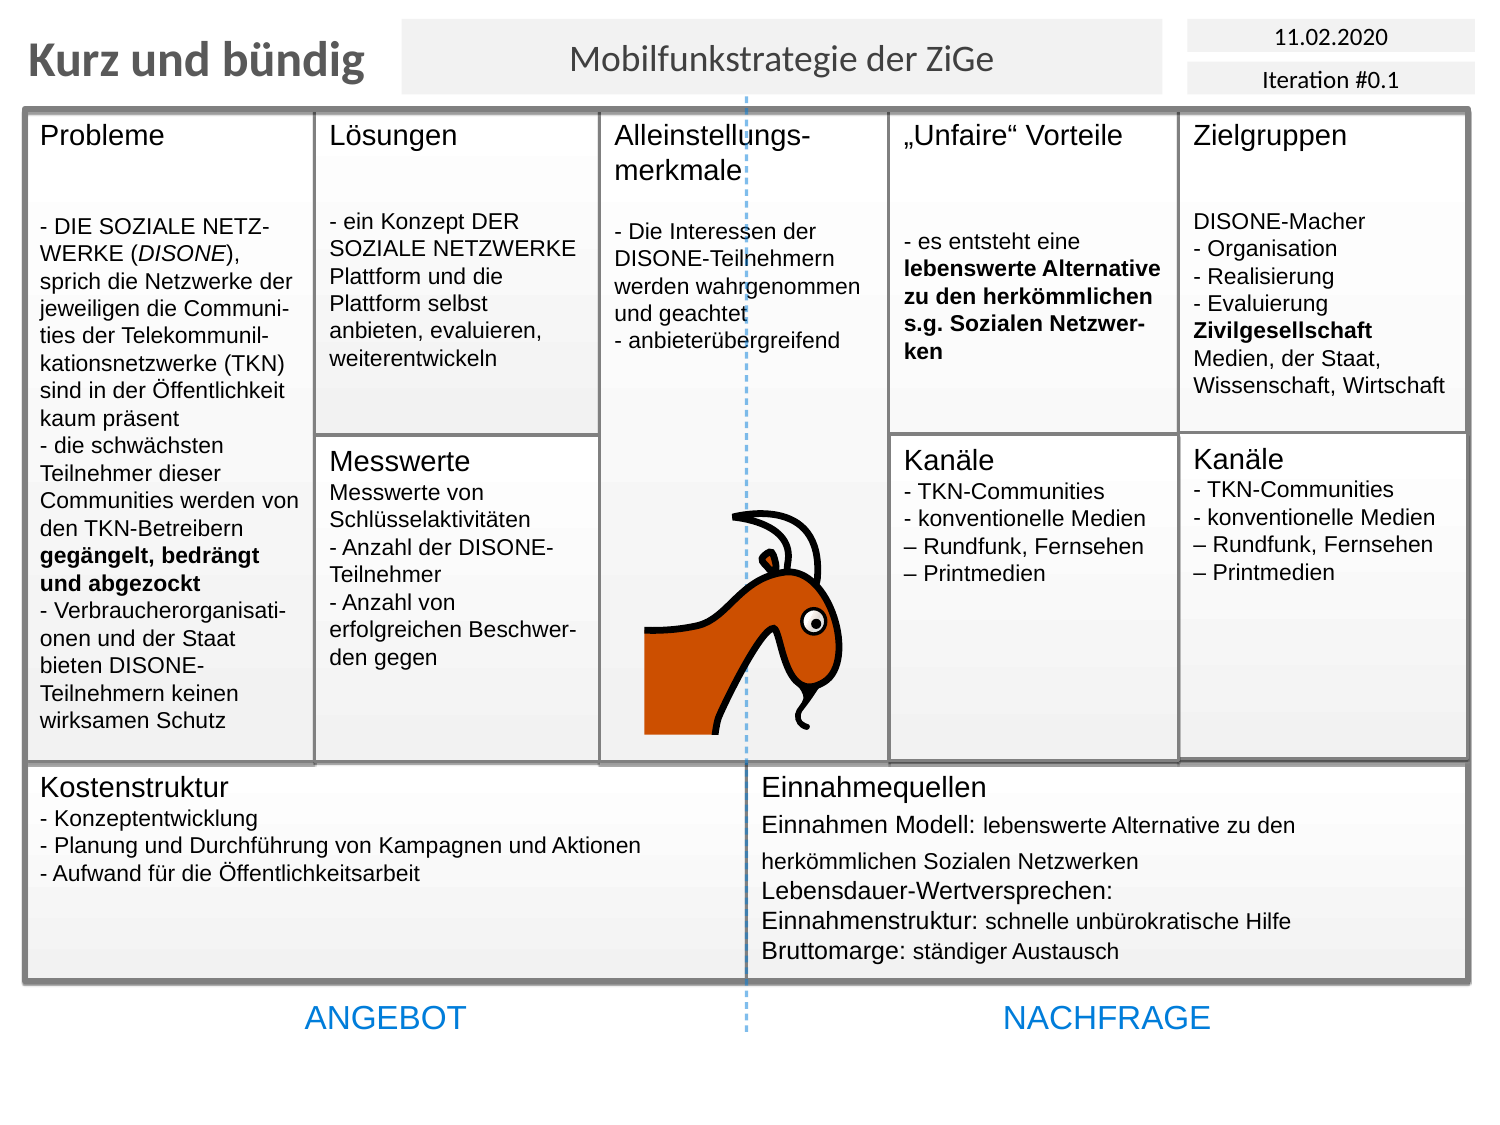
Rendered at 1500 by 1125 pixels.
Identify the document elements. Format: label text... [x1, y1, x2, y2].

text_box Probleme - DIE SOZIALE NETZ-WERKE (DISONE), sprich die Netzwerke der jeweiligen die Communi-ties der Telekommunil-kationsnetzwerke (TKN) sind in der Öffentlichkeit kaum präsent - die schwächsten Teilnehmer dieser Communities werden von den TKN-Betreibern gegängelt, bedrängt und abgezockt - Verbraucherorganisati-onen und der Staat bieten DISONE-Teilnehmern keinen wirksamen Schutz [29, 117, 314, 762]
text_box 11.02.2020 [1187, 18, 1475, 52]
text_box Zielgruppen DISONE-Macher - Organisation - Realisierung - Evaluierung Zivilgesellschaft Medien, der Staat, Wissenschaft, Wirtschaft [1178, 117, 1465, 432]
picture [644, 498, 881, 735]
text_box Messwerte Messwerte von Schlüsselaktivitäten - Anzahl der DISONE-Teilnehmer - Anzahl von erfolgreichen Beschwer-den gegen [314, 435, 600, 762]
text_box ANGEBOT [289, 988, 482, 1044]
text_box Iteration #0.1 [1187, 61, 1475, 95]
text_box Kostenstruktur - Konzeptentwicklung - Planung und Durchführung von Kampagnen und Aktionen - Aufwand für die Öffentlichkeitsarbeit [29, 762, 746, 978]
text_box Kanäle - TKN-Communities - konventionelle Medien – Rundfunk, Fernsehen – Printmedien [889, 434, 1179, 761]
text_box Lösungen - ein Konzept DER SOZIALE NETZWERKE Plattform und die Plattform selbst anbieten, evaluieren, weiterentwickeln [314, 117, 599, 435]
text_box Alleinstellungs-merkmale - Die Interessen der DISONE-Teilnehmern werden wahrgenommen und geachtet - anbieterübergreifend [599, 117, 888, 762]
text_box NACHFRAGE [988, 988, 1227, 1044]
text_box Mobilfunkstrategie der ZiGe [401, 18, 1163, 95]
text_box Kurz und bündig [13, 18, 380, 94]
text_box „Unfaire“ Vorteile - es entsteht eine lebenswerte Alternative zu den herkömmlichen s.g. Sozialen Netzwer-ken [888, 117, 1178, 762]
text_box Einnahmequellen Einnahmen Modell: lebenswerte Alternative zu den herkömmlichen Sozialen Netzwerken Lebensdauer-Wertversprechen: Einnahmenstruktur: schnelle unbürokratische Hilfe Bruttomarge: ständiger Austausch [746, 762, 1465, 978]
text_box Kanäle - TKN-Communities - konventionelle Medien – Rundfunk, Fernsehen – Printmedien [1178, 432, 1468, 759]
